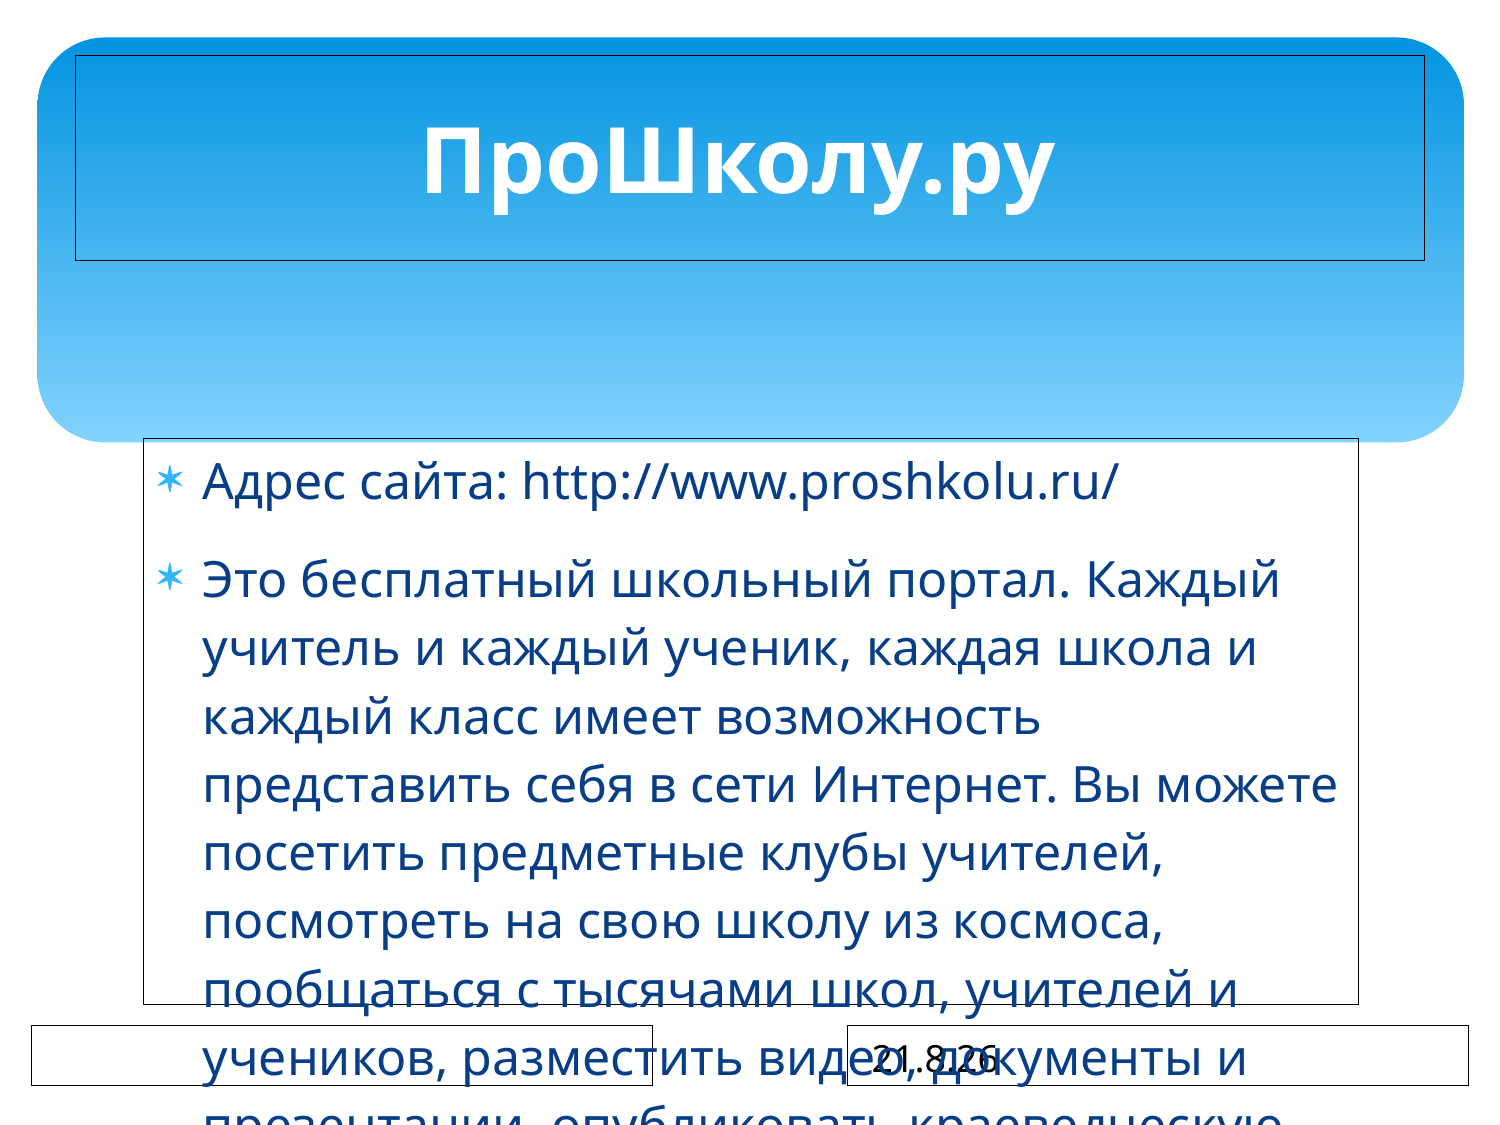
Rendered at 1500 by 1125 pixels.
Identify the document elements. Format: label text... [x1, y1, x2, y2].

title ПроШколу.ру [75, 55, 1425, 261]
list Адрес сайта: http://www.proshkolu.ru/ Это бесплатный школьный портал. Каждый учитель и каждый ученик, каждая школа и каждый класс имеет возможность представить себя в сети Интернет. Вы можете посетить предметные клубы учителей, посмотреть на свою школу из космоса, пообщаться с тысячами школ, учителей и учеников, разместить видео, документы и презентации, опубликовать краеведческую информацию, создать фото-видео галереи, блоги и чаты школ. Есть раздел «Источник знаний», где можно пройти тесты по разным предметам. Имеется возможность публикации собственных материалов. Посетители Вашей странички могут написать комментарии, о чем Вы сразу узнаете по выделенной строке «Вас комментируют». Преимущество данного педагогического сообщества: удобный интерфейс, общительная и отзывчивая аудитория. Можно найти не только материалы по работе, но и для души [143, 438, 1359, 1005]
